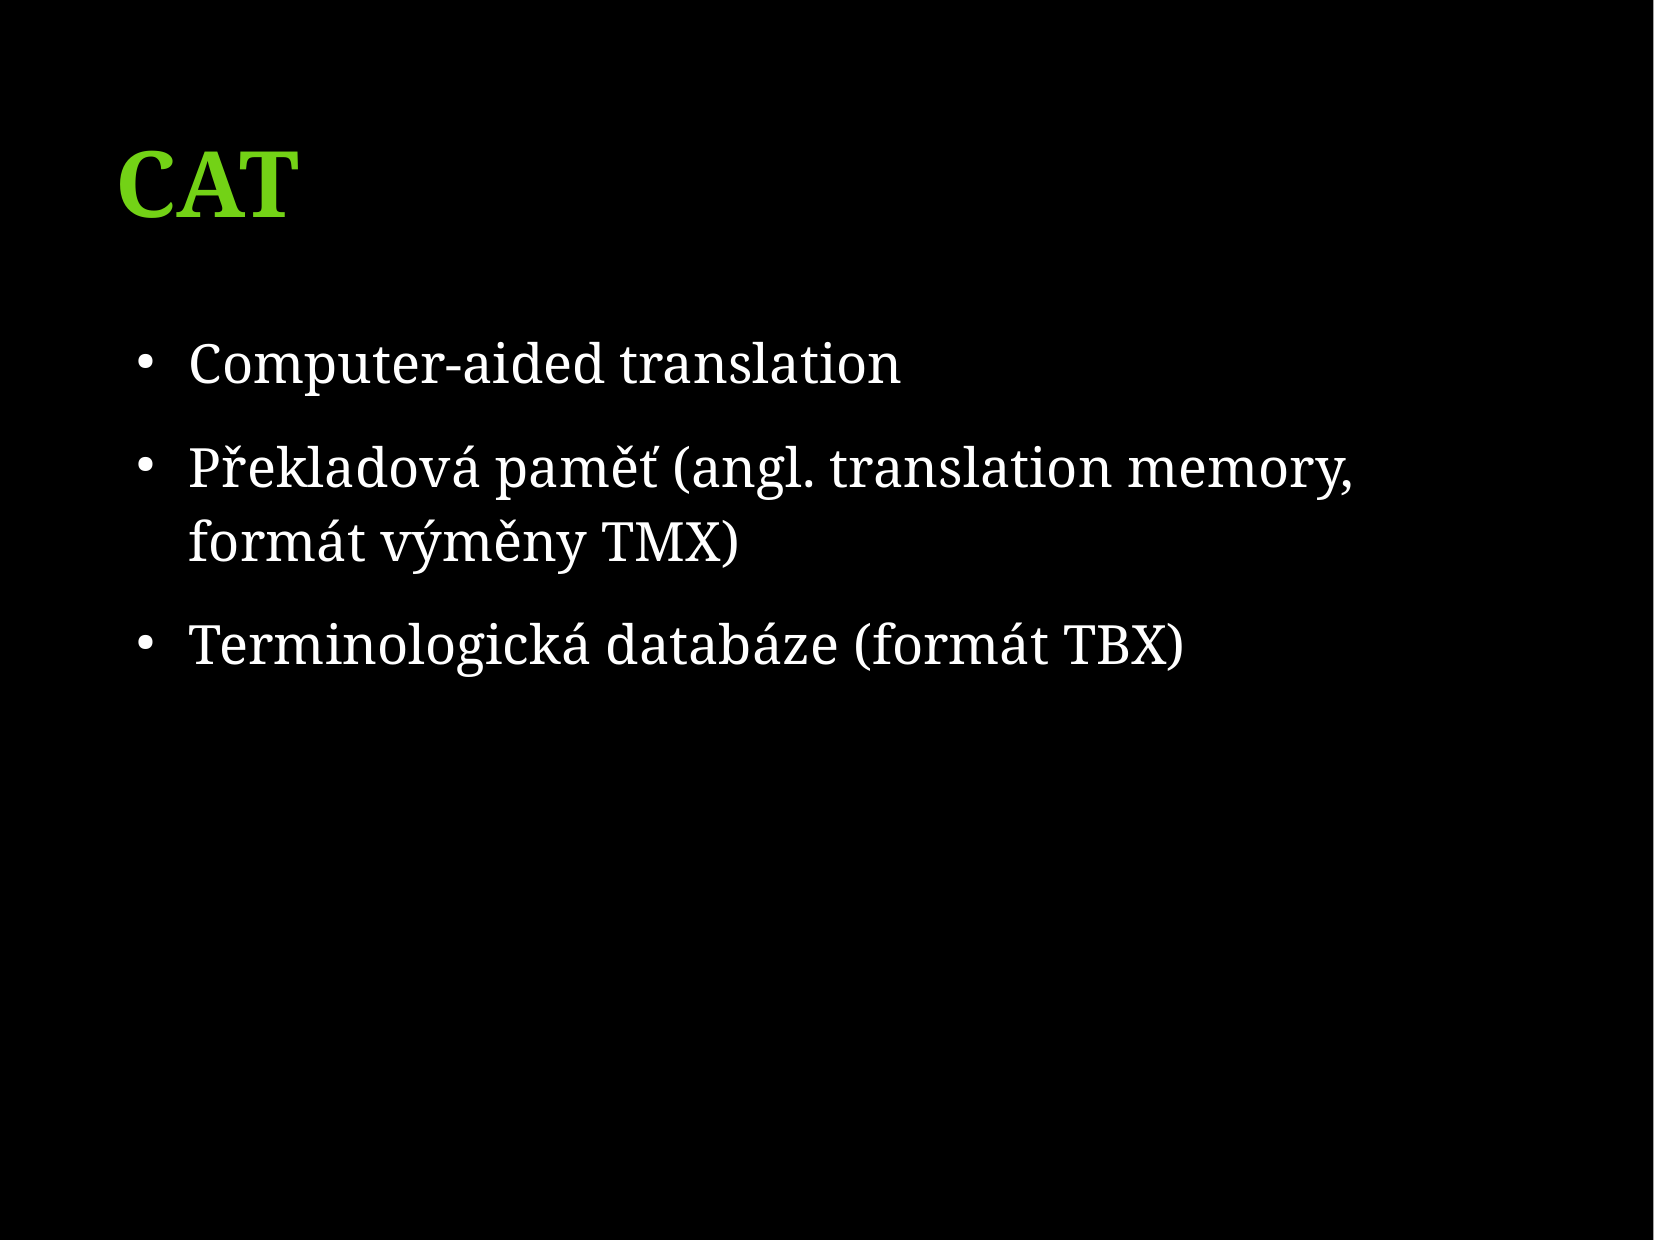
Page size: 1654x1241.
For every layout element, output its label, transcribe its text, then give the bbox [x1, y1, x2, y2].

title CAT [115, 78, 1539, 287]
list Computer-aided translation Překladová paměť (angl. translation memory, formát výměny TMX) Terminologická databáze (formát TBX) [118, 325, 1536, 1145]
